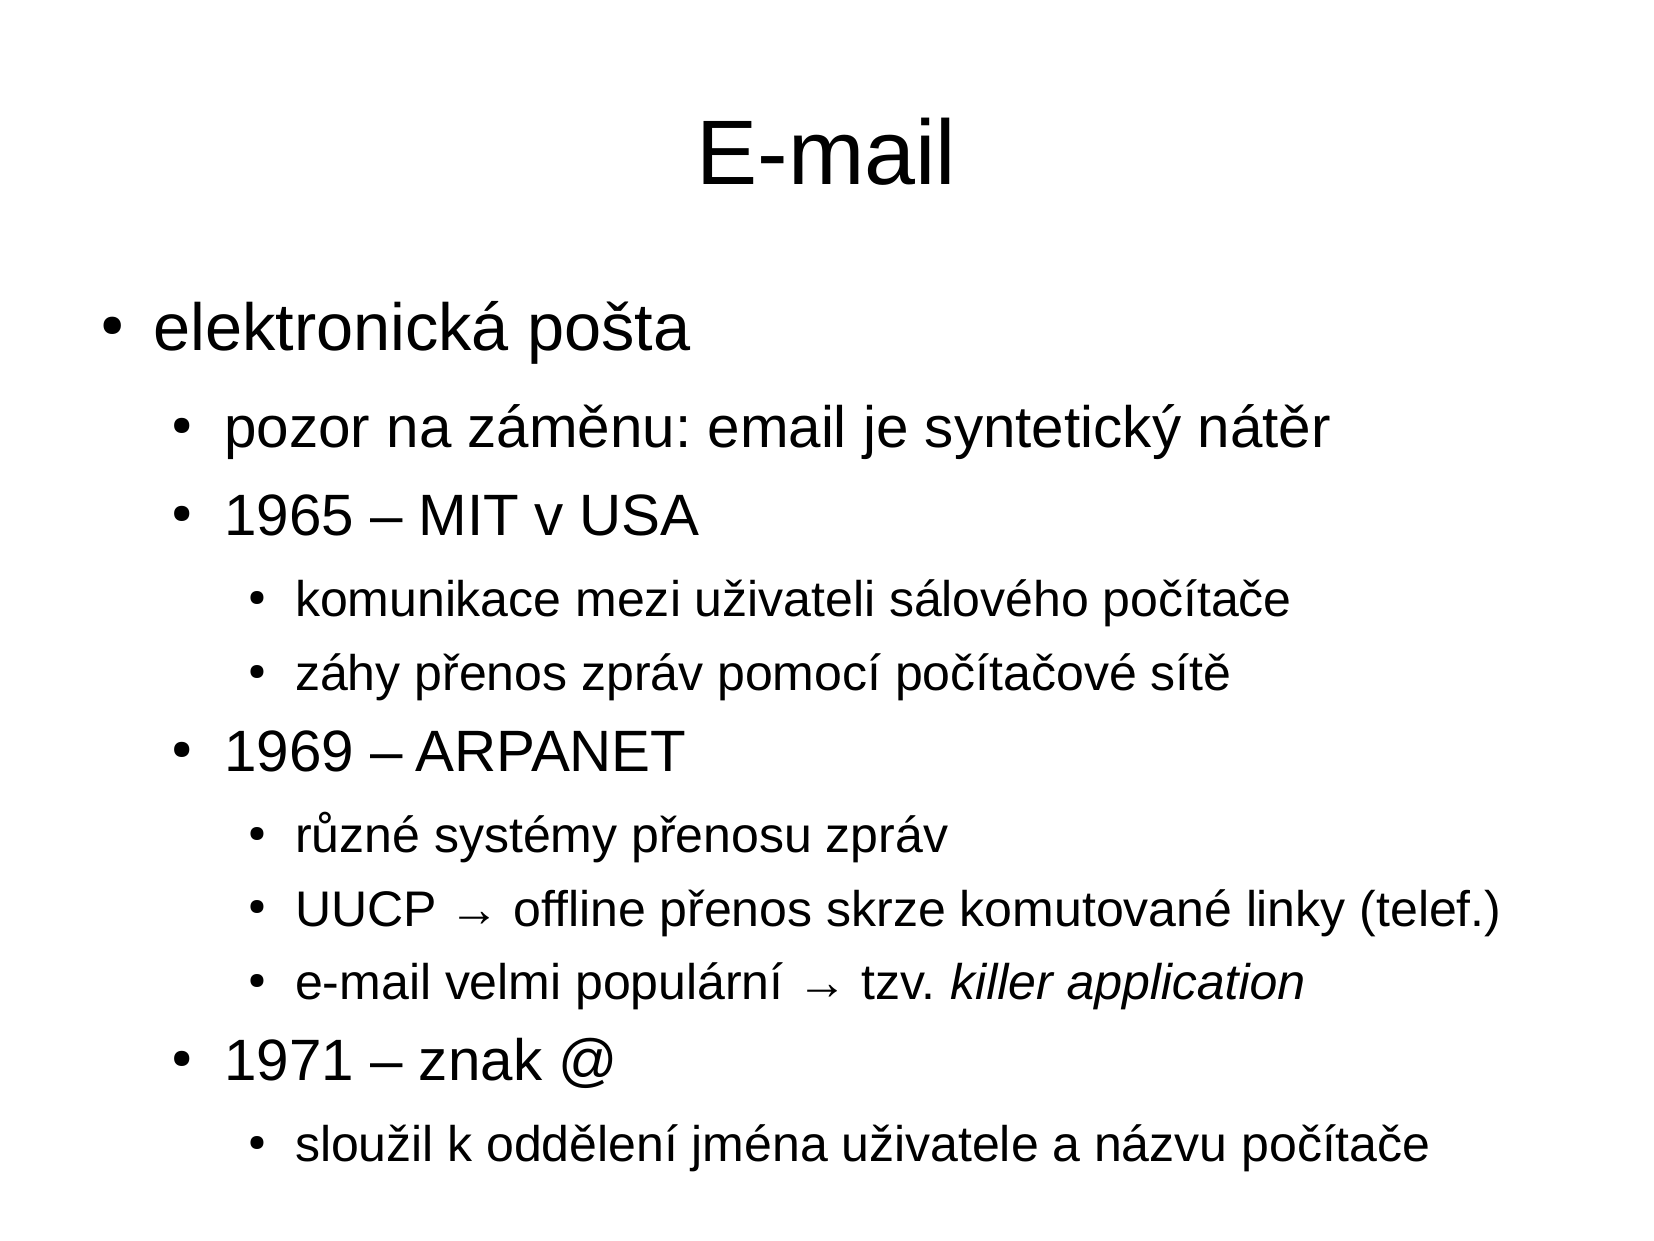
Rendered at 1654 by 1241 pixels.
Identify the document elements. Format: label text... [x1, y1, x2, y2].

title E-mail [82, 49, 1571, 257]
list elektronická pošta pozor na záměnu: email je syntetický nátěr 1965 – MIT v USA komunikace mezi uživateli sálového počítače záhy přenos zpráv pomocí počítačové sítě 1969 – ARPANET různé systémy přenosu zpráv UUCP → offline přenos skrze komutované linky (telef.) e-mail velmi populární → tzv. killer application 1971 – znak @ sloužil k oddělení jména uživatele a názvu počítače [82, 290, 1571, 1211]
